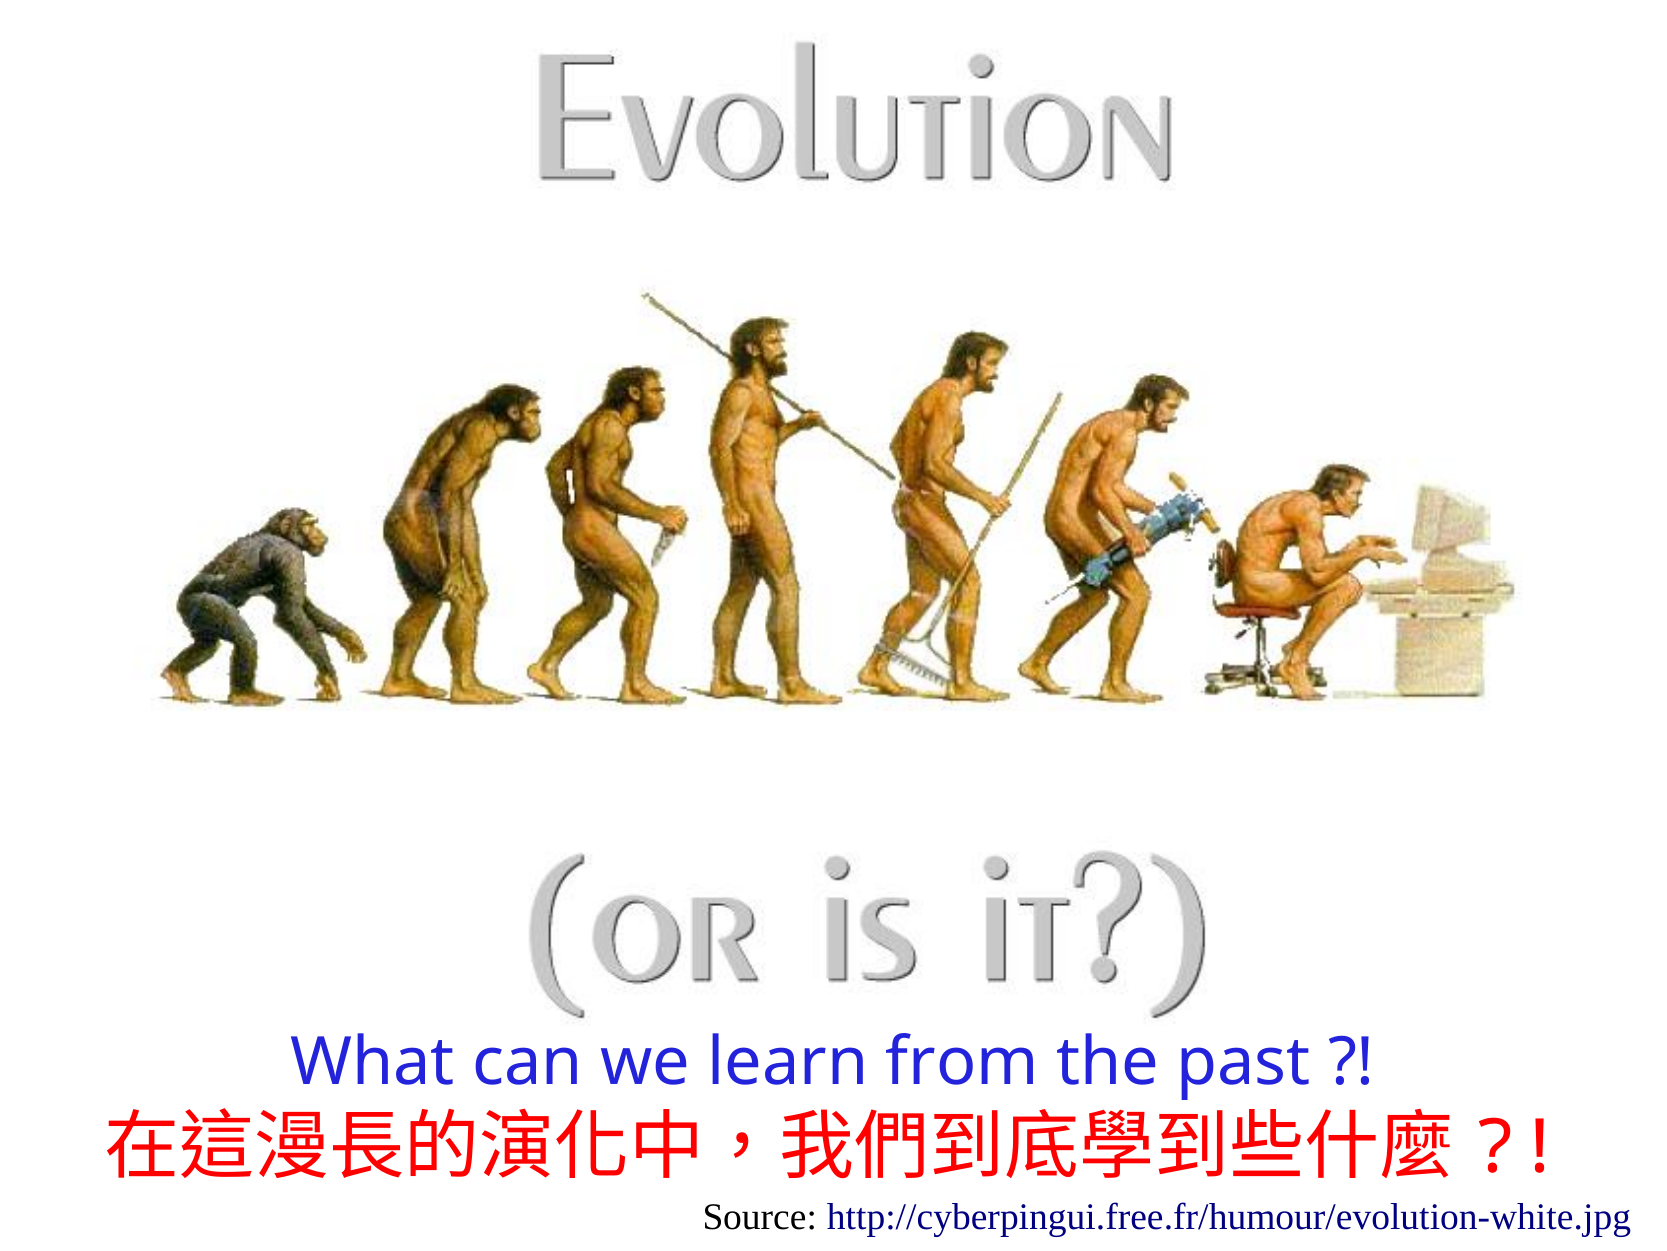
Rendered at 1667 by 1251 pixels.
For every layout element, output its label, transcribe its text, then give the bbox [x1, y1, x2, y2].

text_box What can we learn from the past ?! 在這漫長的演化中，我們到底學到些什麼?! [0, 1010, 1667, 1195]
text_box Source: http://cyberpingui.free.fr/humour/evolution-white.jpg [687, 1195, 1647, 1245]
picture [41, 0, 1617, 1010]
